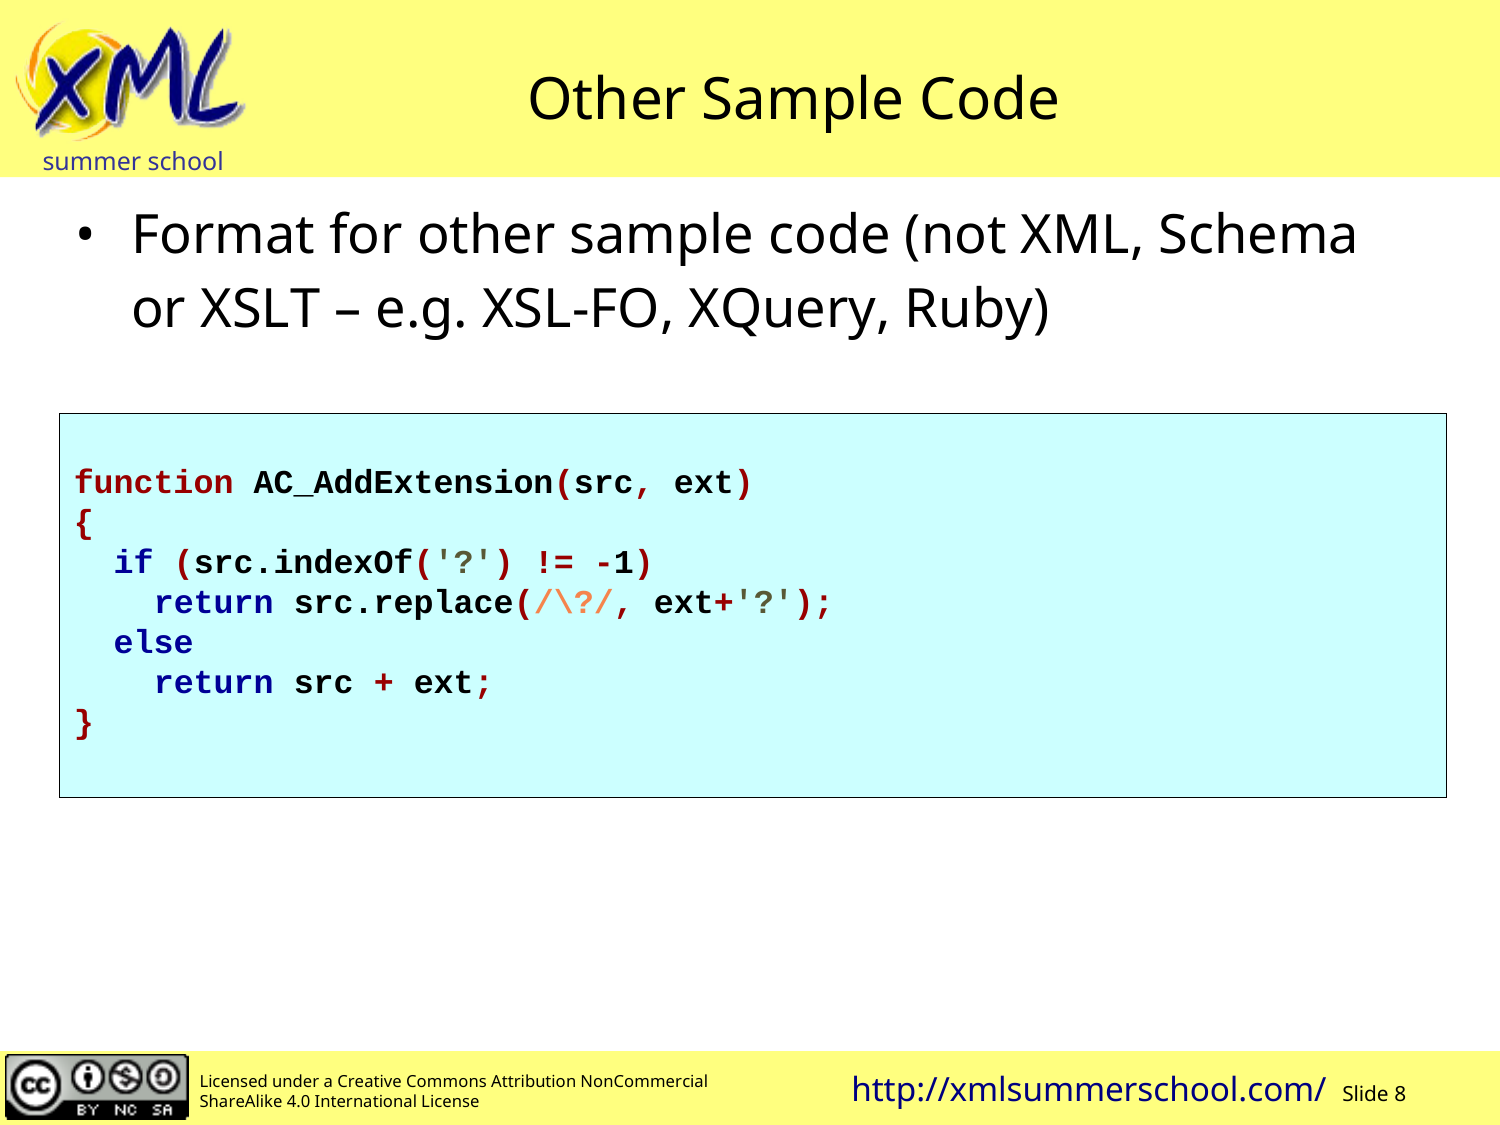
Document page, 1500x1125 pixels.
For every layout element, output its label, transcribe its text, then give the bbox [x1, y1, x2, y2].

picture [0, 0, 254, 150]
picture [5, 1054, 189, 1120]
text_box function AC_AddExtension(src, ext) { if (src.indexOf('?') != -1) return src.replace(/\?/, ext+'?'); else return src + ext; } [59, 413, 1447, 798]
title Other Sample Code [281, 38, 1306, 155]
list Format for other sample code (not XML, Schema or XSLT – e.g. XSL-FO, XQuery, Ruby) [75, 195, 1426, 355]
